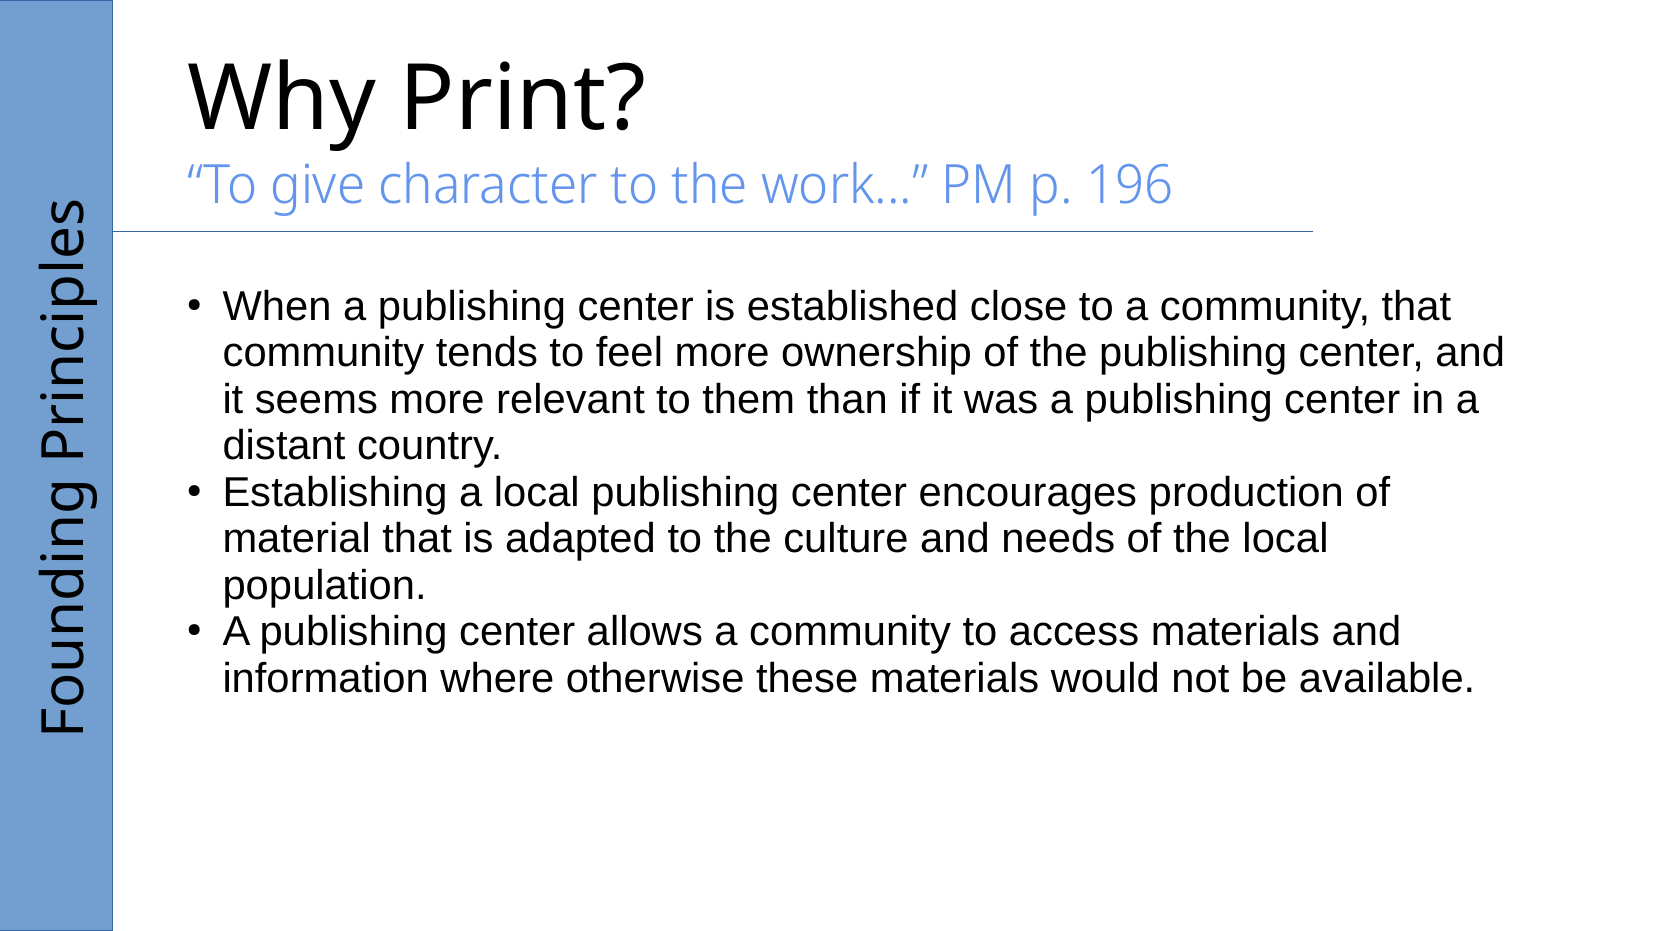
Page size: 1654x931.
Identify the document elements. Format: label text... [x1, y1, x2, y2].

text_box [0, 0, 113, 931]
title Why Print? [187, 33, 1571, 125]
text_box Founding Principles [13, 37, 105, 901]
text_box When a publishing center is established close to a community, that community tends to feel more ownership of the publishing center, and it seems more relevant to them than if it was a publishing center in a distant country. Establishing a local publishing center encourages production of material that is adapted to the culture and needs of the local population. A publishing center allows a community to access materials and information where otherwise these materials would not be available. [186, 282, 1537, 887]
title “To give character to the work...” PM p. 196 [187, 125, 1571, 239]
